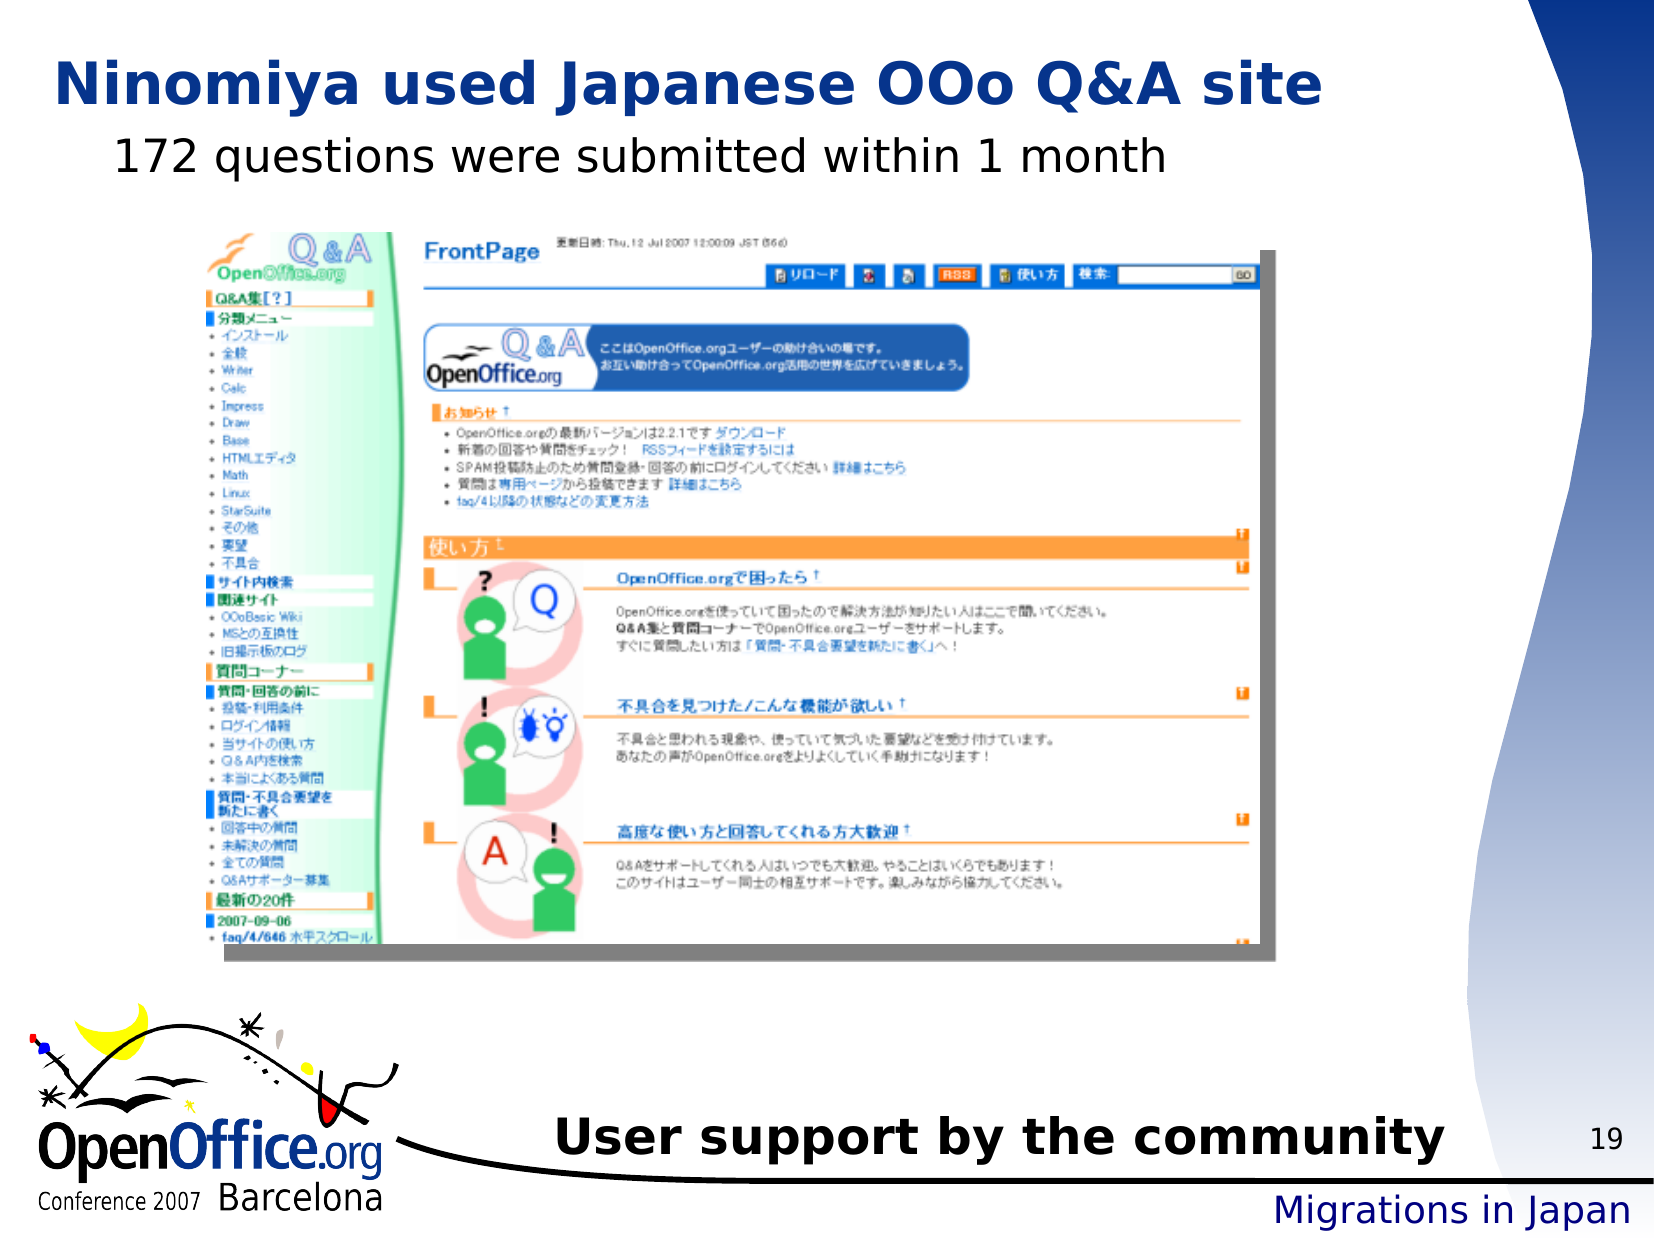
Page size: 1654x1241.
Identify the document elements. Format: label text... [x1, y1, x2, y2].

picture [206, 232, 1260, 944]
picture [29, 1003, 399, 1211]
list Ninomiya used Japanese OOo Q&A site 172 questions were submitted within 1 month [53, 50, 1412, 937]
title User support by the community [531, 1092, 1447, 1182]
